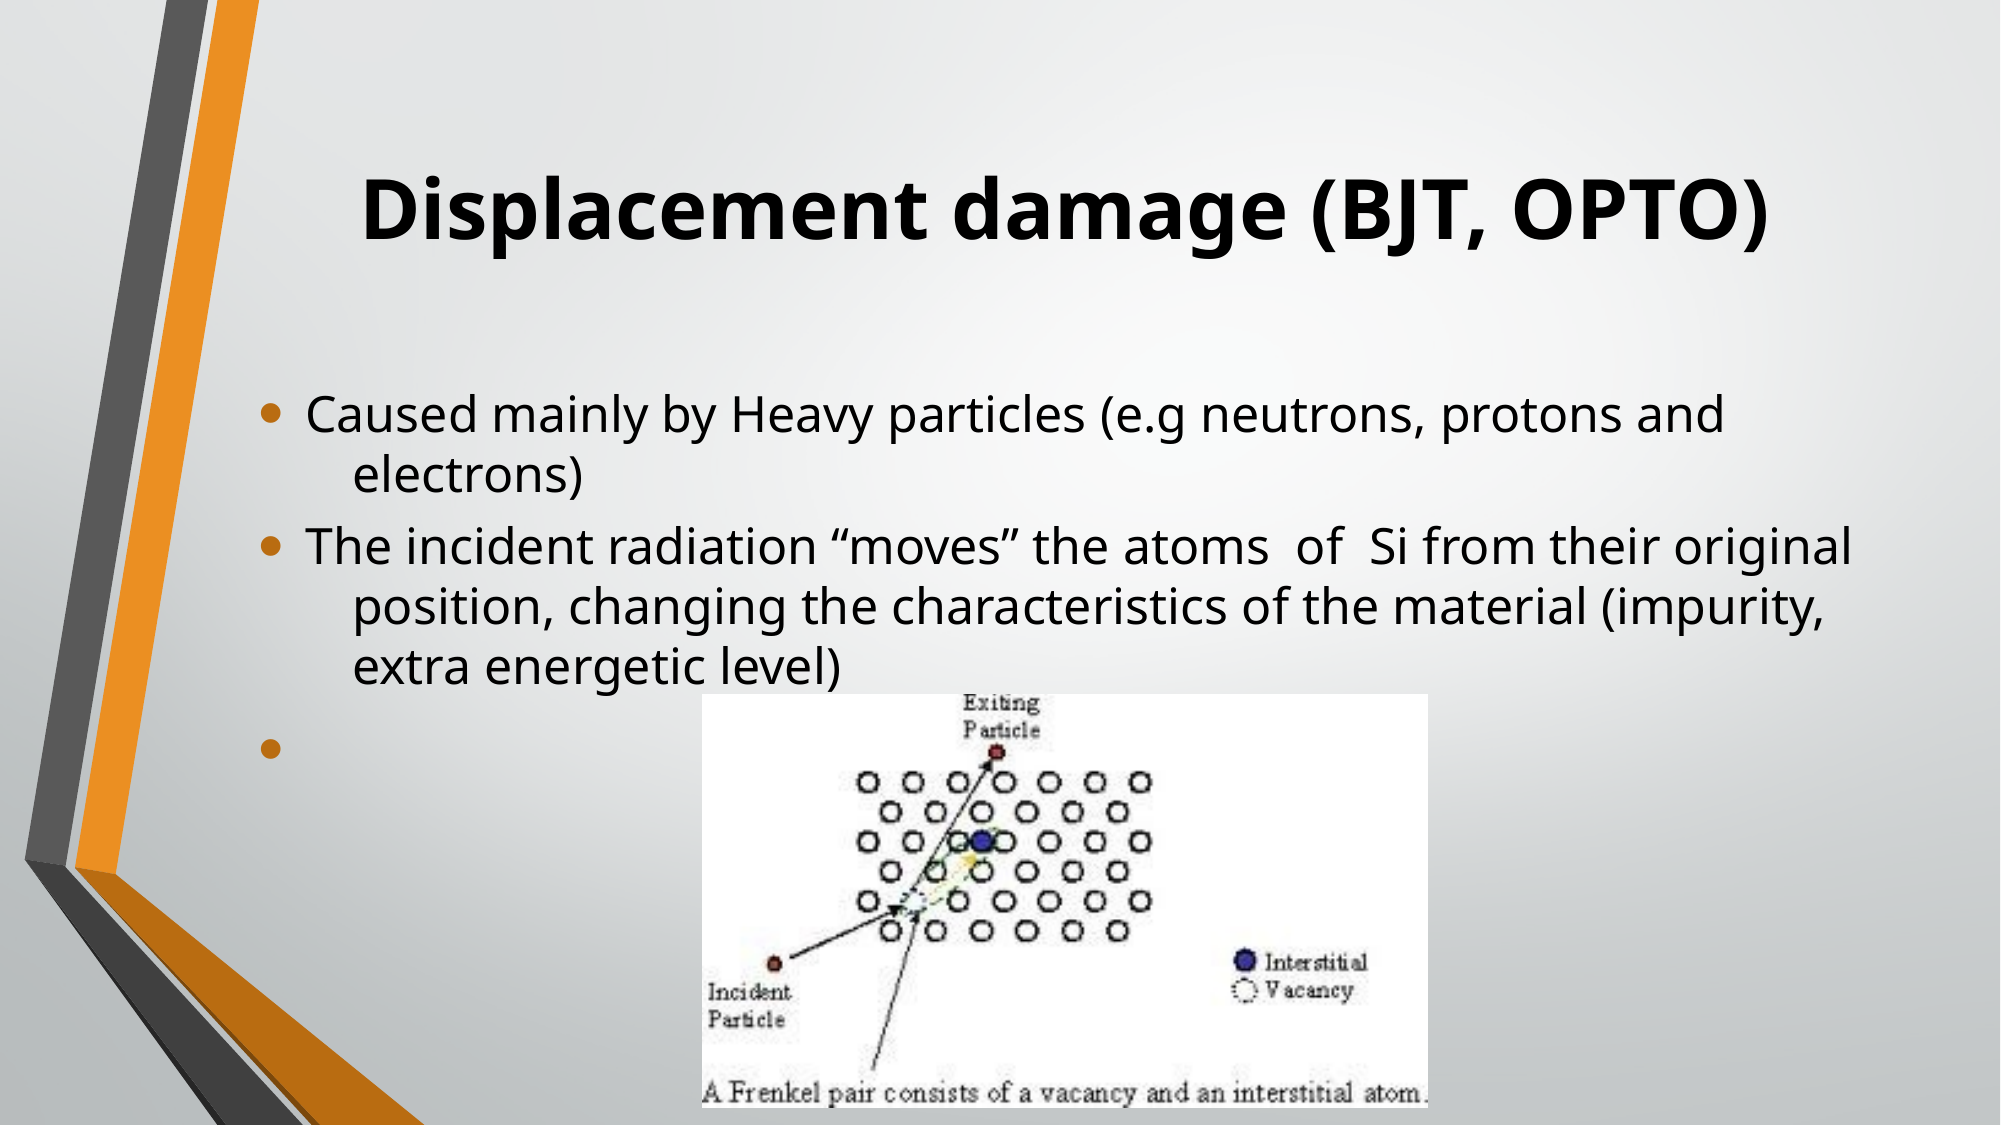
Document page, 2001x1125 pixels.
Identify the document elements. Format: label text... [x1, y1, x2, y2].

title Displacement damage (BJT, OPTO) [243, 112, 1887, 310]
picture [702, 694, 1428, 1108]
list Caused mainly by Heavy particles (e.g neutrons, protons and electrons) The incident radiation “moves” the atoms of Si from their original position, changing the characteristics of the material (impurity, extra energetic level) [243, 310, 1887, 861]
